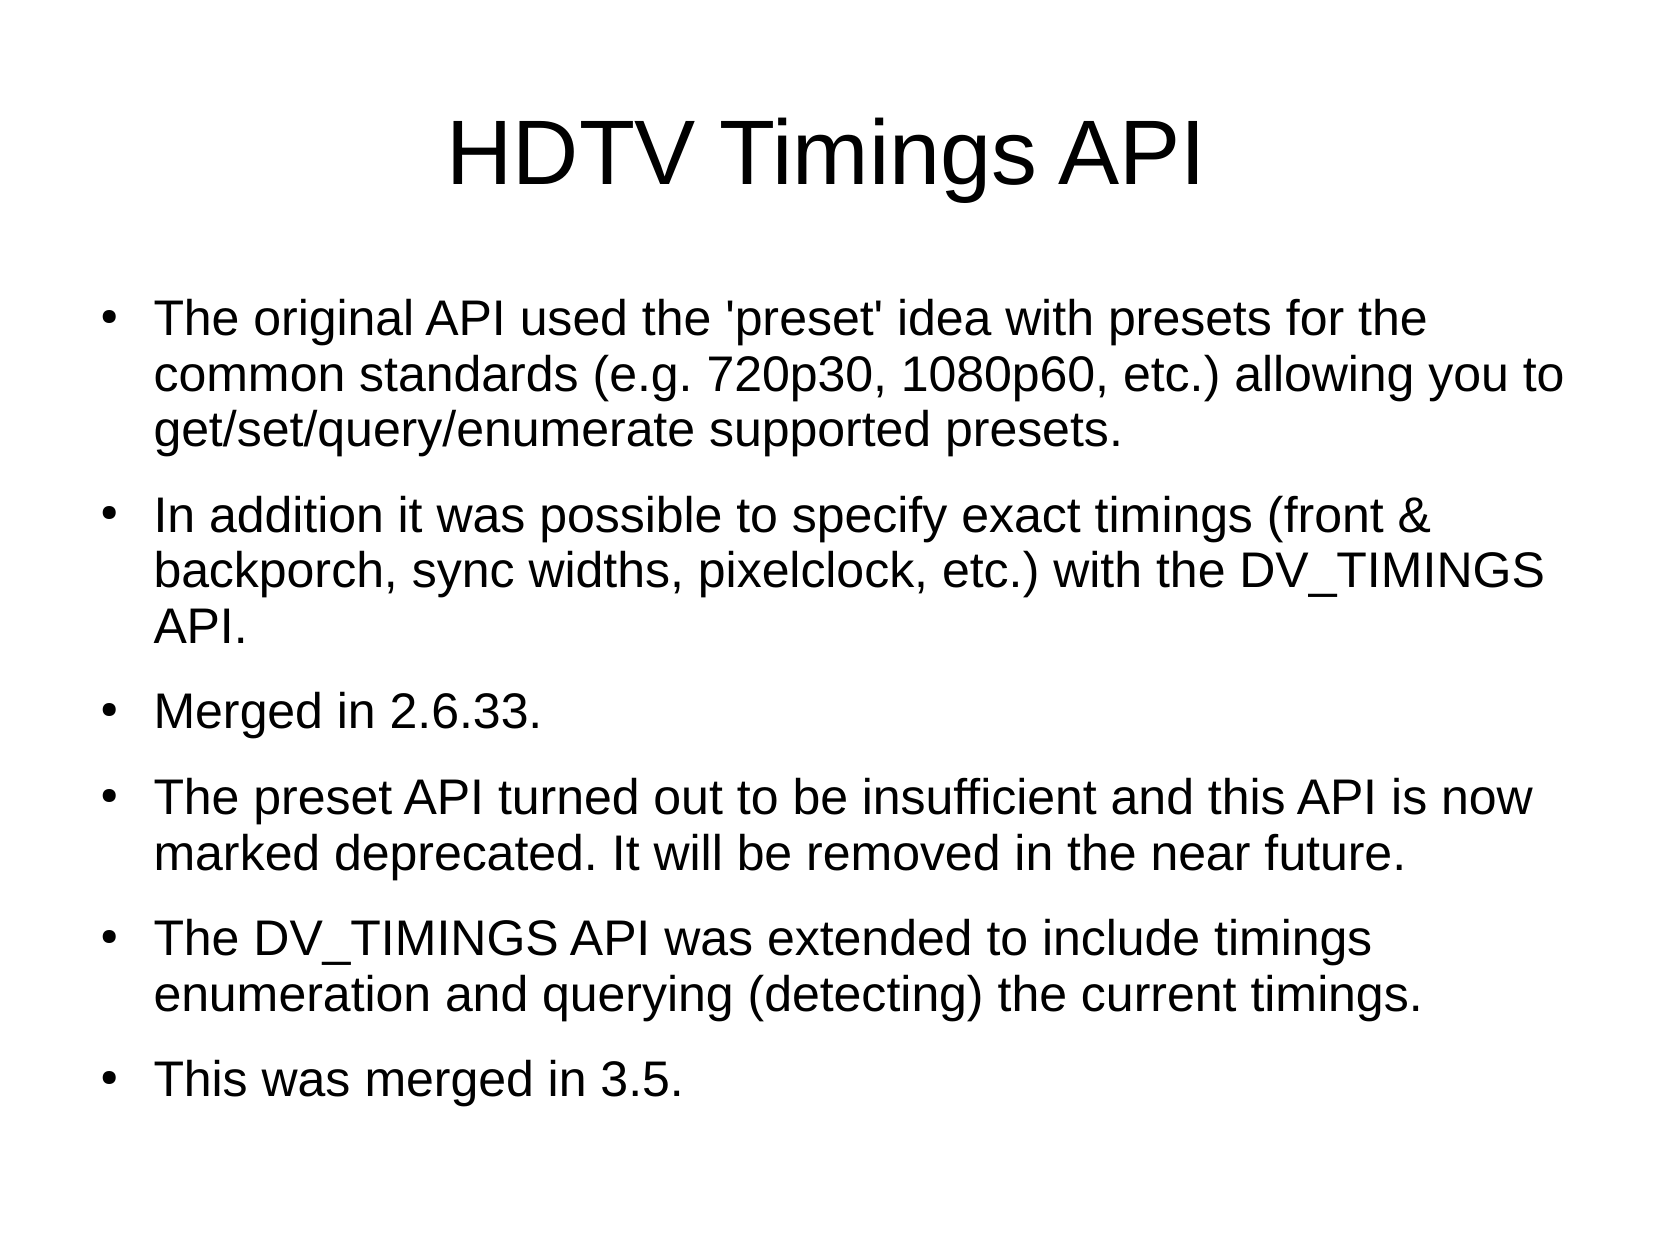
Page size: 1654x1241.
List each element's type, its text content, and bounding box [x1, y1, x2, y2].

title HDTV Timings API [82, 56, 1571, 250]
list The original API used the 'preset' idea with presets for the common standards (e.g. 720p30, 1080p60, etc.) allowing you to get/set/query/enumerate supported presets. In addition it was possible to specify exact timings (front & backporch, sync widths, pixelclock, etc.) with the DV_TIMINGS API. Merged in 2.6.33. The preset API turned out to be insufficient and this API is now marked deprecated. It will be removed in the near future. The DV_TIMINGS API was extended to include timings enumeration and querying (detecting) the current timings. This was merged in 3.5. [82, 290, 1571, 1107]
